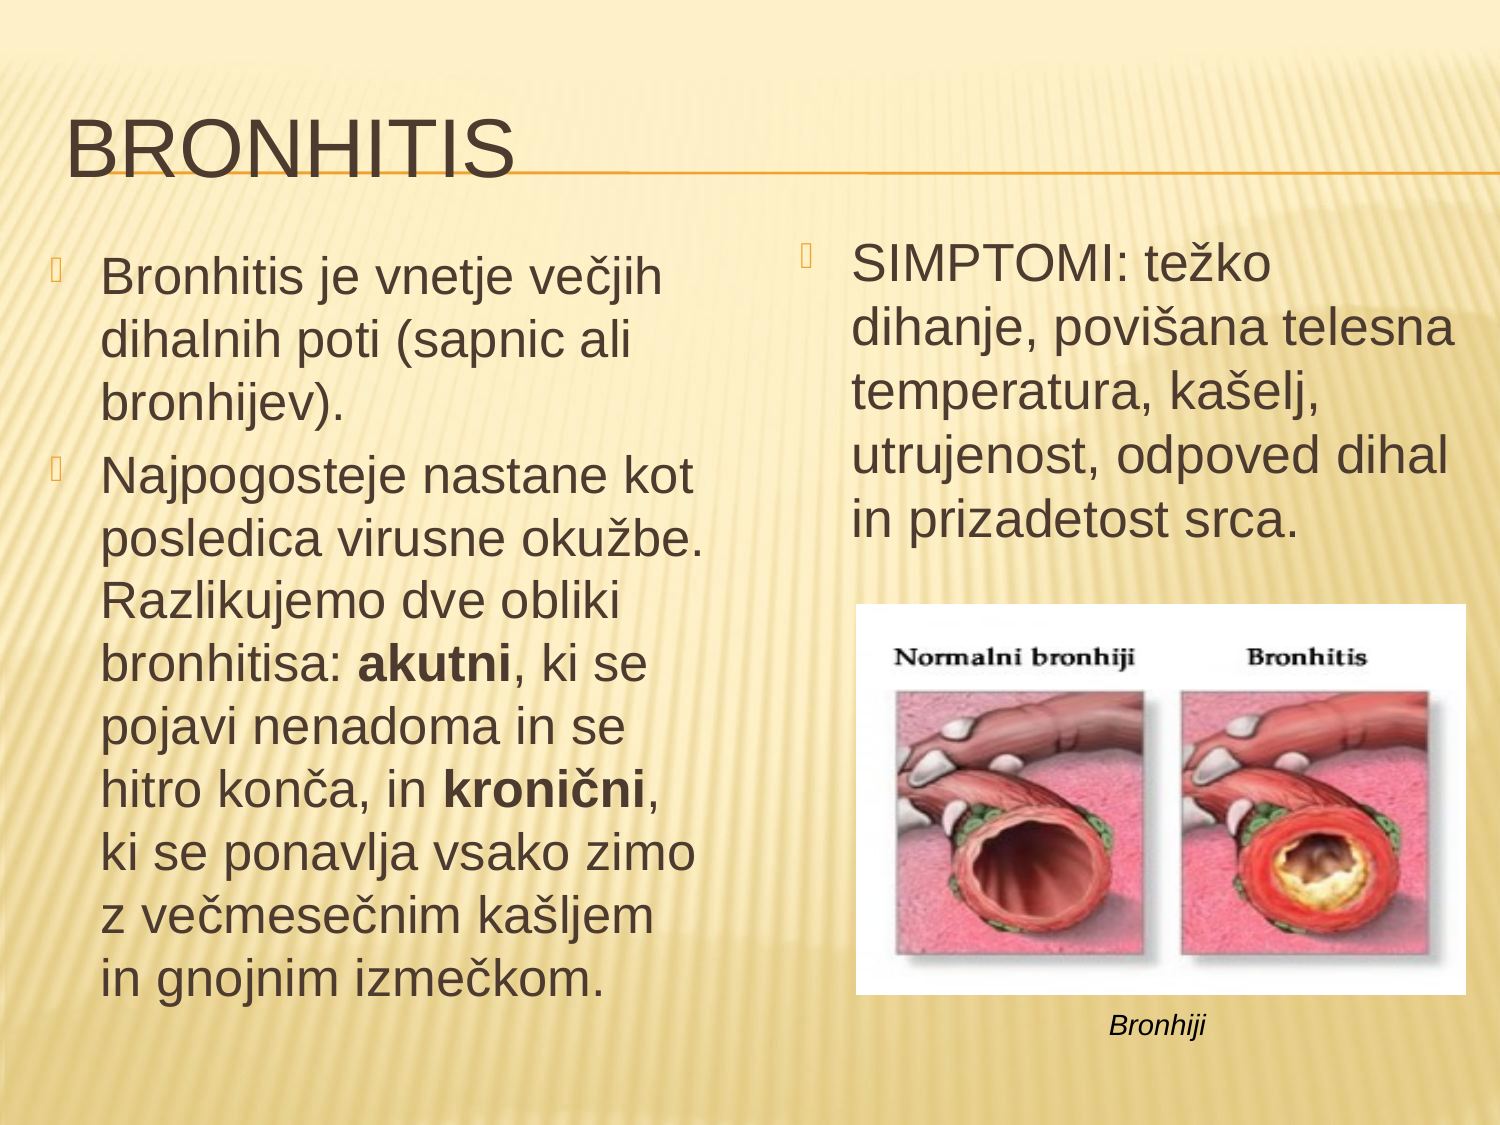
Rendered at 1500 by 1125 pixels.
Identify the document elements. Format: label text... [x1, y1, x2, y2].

list Bronhitis je vnetje večjih dihalnih poti (sapnic ali bronhijev). Najpogosteje nastane kot posledica virusne okužbe. Razlikujemo dve obliki bronhitisa: akutni, ki se pojavi nenadoma in se hitro konča, in kronični, ki se ponavlja vsako zimo z večmesečnim kašljem in gnojnim izmečkom. [35, 234, 723, 1059]
text_box SIMPTOMI: težko dihanje, povišana telesna temperatura, kašelj, utrujenost, odpoved dihal in prizadetost srca. [785, 220, 1475, 681]
picture [0, 0, 1500, 1125]
text_box Bronhiji [927, 998, 1388, 1049]
title bronhitis [49, 75, 1475, 213]
